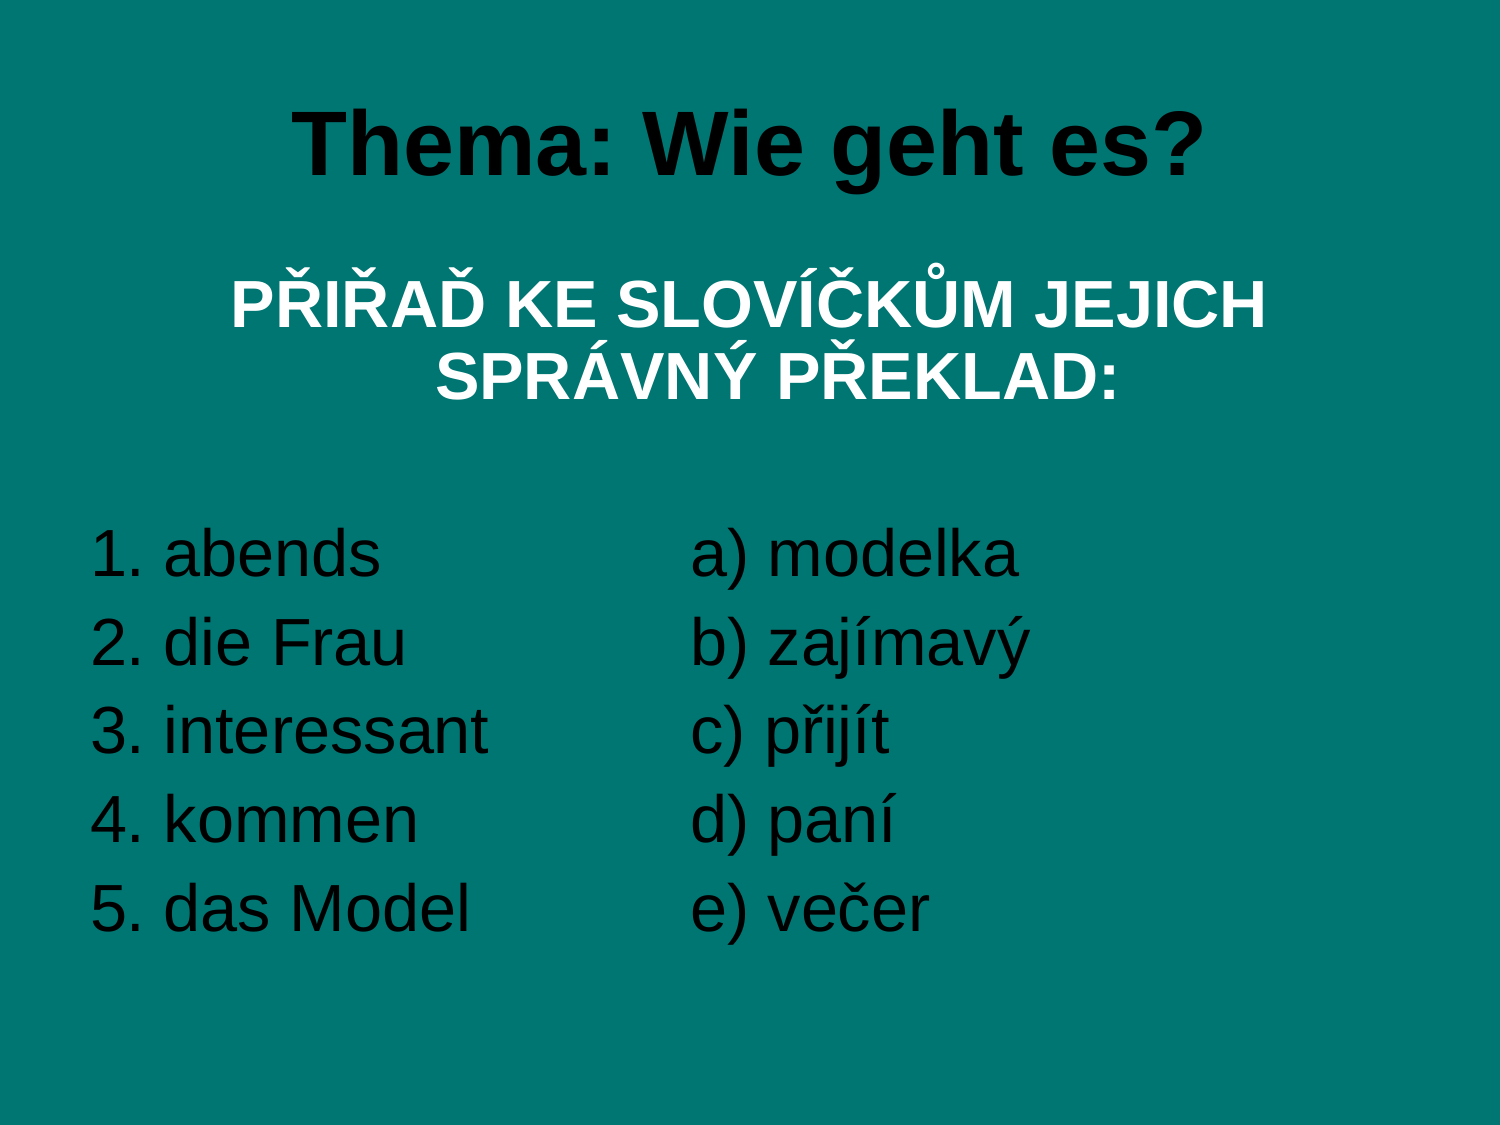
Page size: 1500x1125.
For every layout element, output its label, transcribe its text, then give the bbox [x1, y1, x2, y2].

title Thema: Wie geht es? [75, 45, 1426, 233]
list PŘIŘAĎ KE SLOVÍČKŮM JEJICH SPRÁVNÝ PŘEKLAD: 1. abends a) modelka 2. die Frau b) zajímavý 3. interessant c) přijít 4. kommen d) paní 5. das Model e) večer [75, 262, 1426, 1042]
